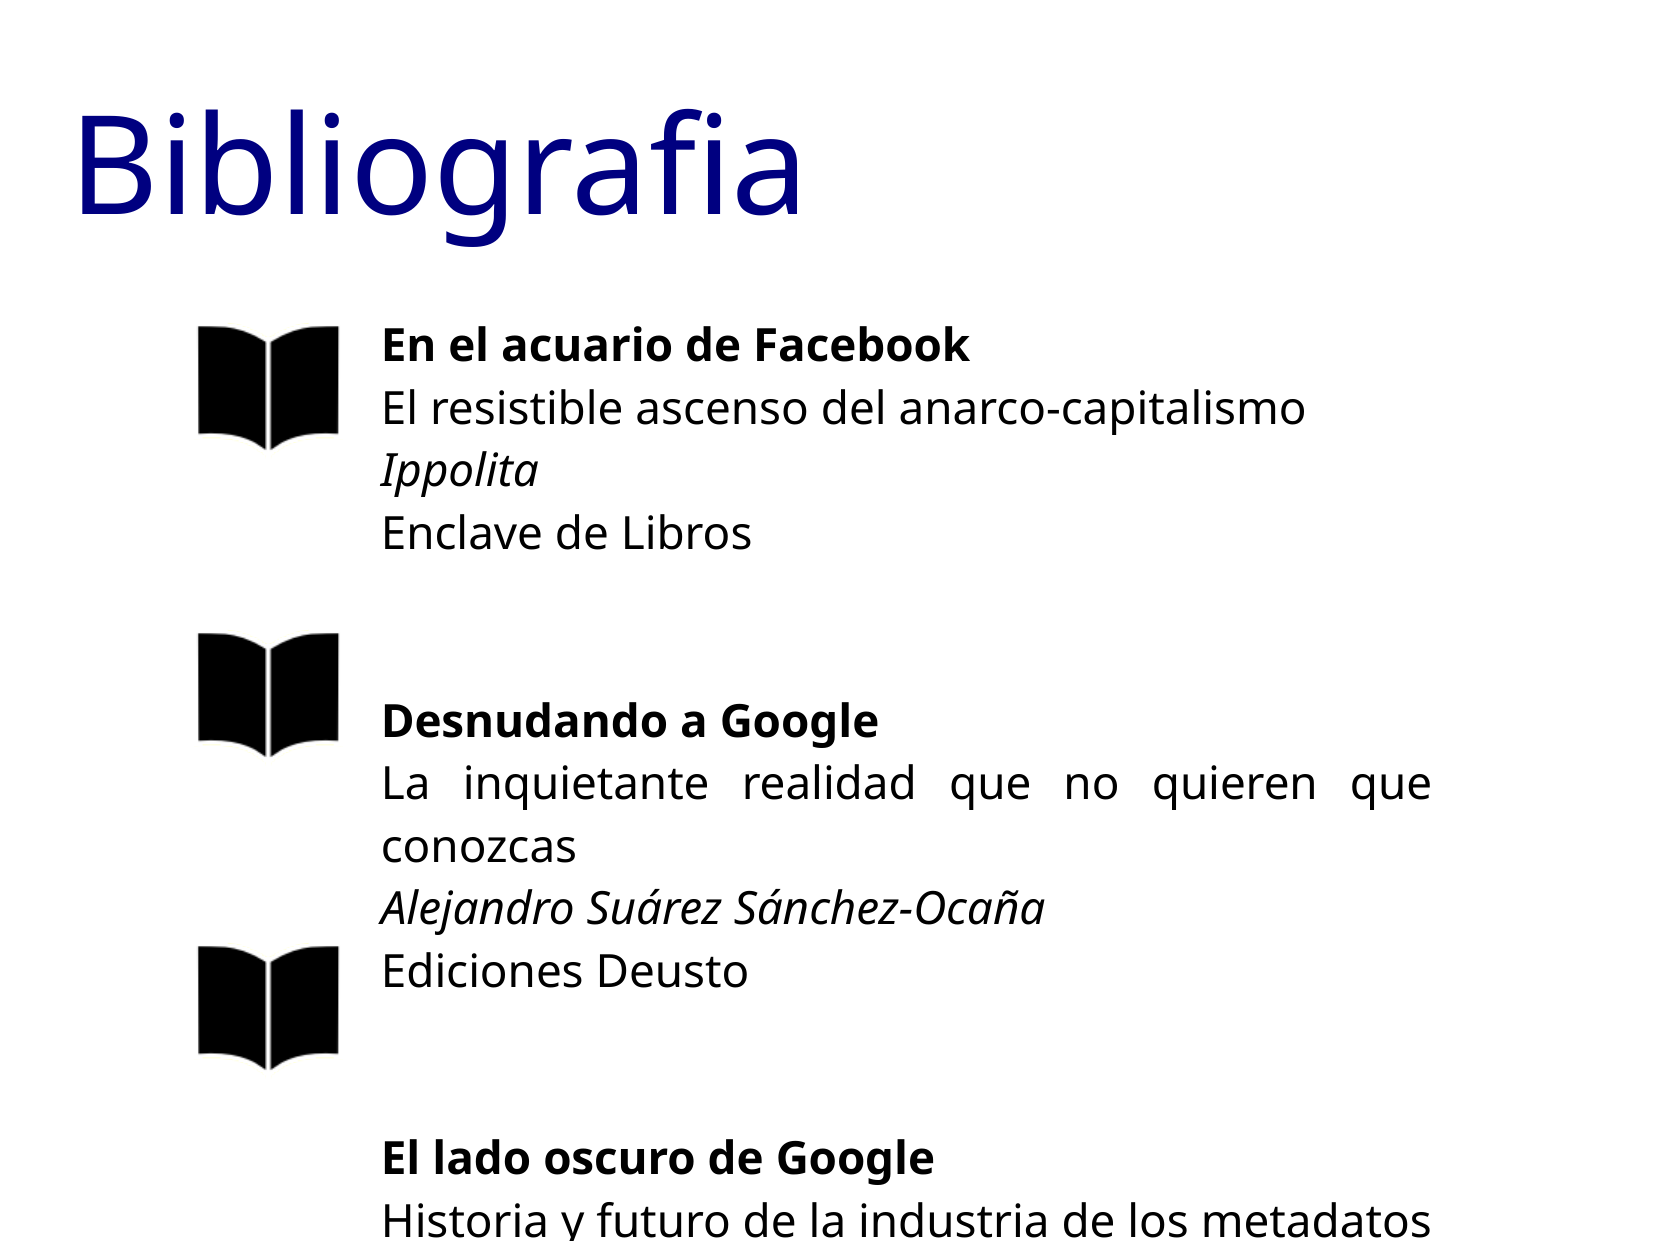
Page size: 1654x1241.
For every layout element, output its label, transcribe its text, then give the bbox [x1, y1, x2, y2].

text_box Bibliografia [55, 60, 963, 237]
picture [194, 629, 343, 766]
picture [194, 942, 343, 1079]
picture [194, 322, 343, 459]
text_box En el acuario de Facebook El resistible ascenso del anarco-capitalismo Ippolita Enclave de Libros Desnudando a Google La inquietante realidad que no quieren que conozcas Alejandro Suárez Sánchez-Ocaña Ediciones Deusto El lado oscuro de Google Historia y futuro de la industria de los metadatos Ippolita Editorial Virus [366, 305, 1518, 1145]
